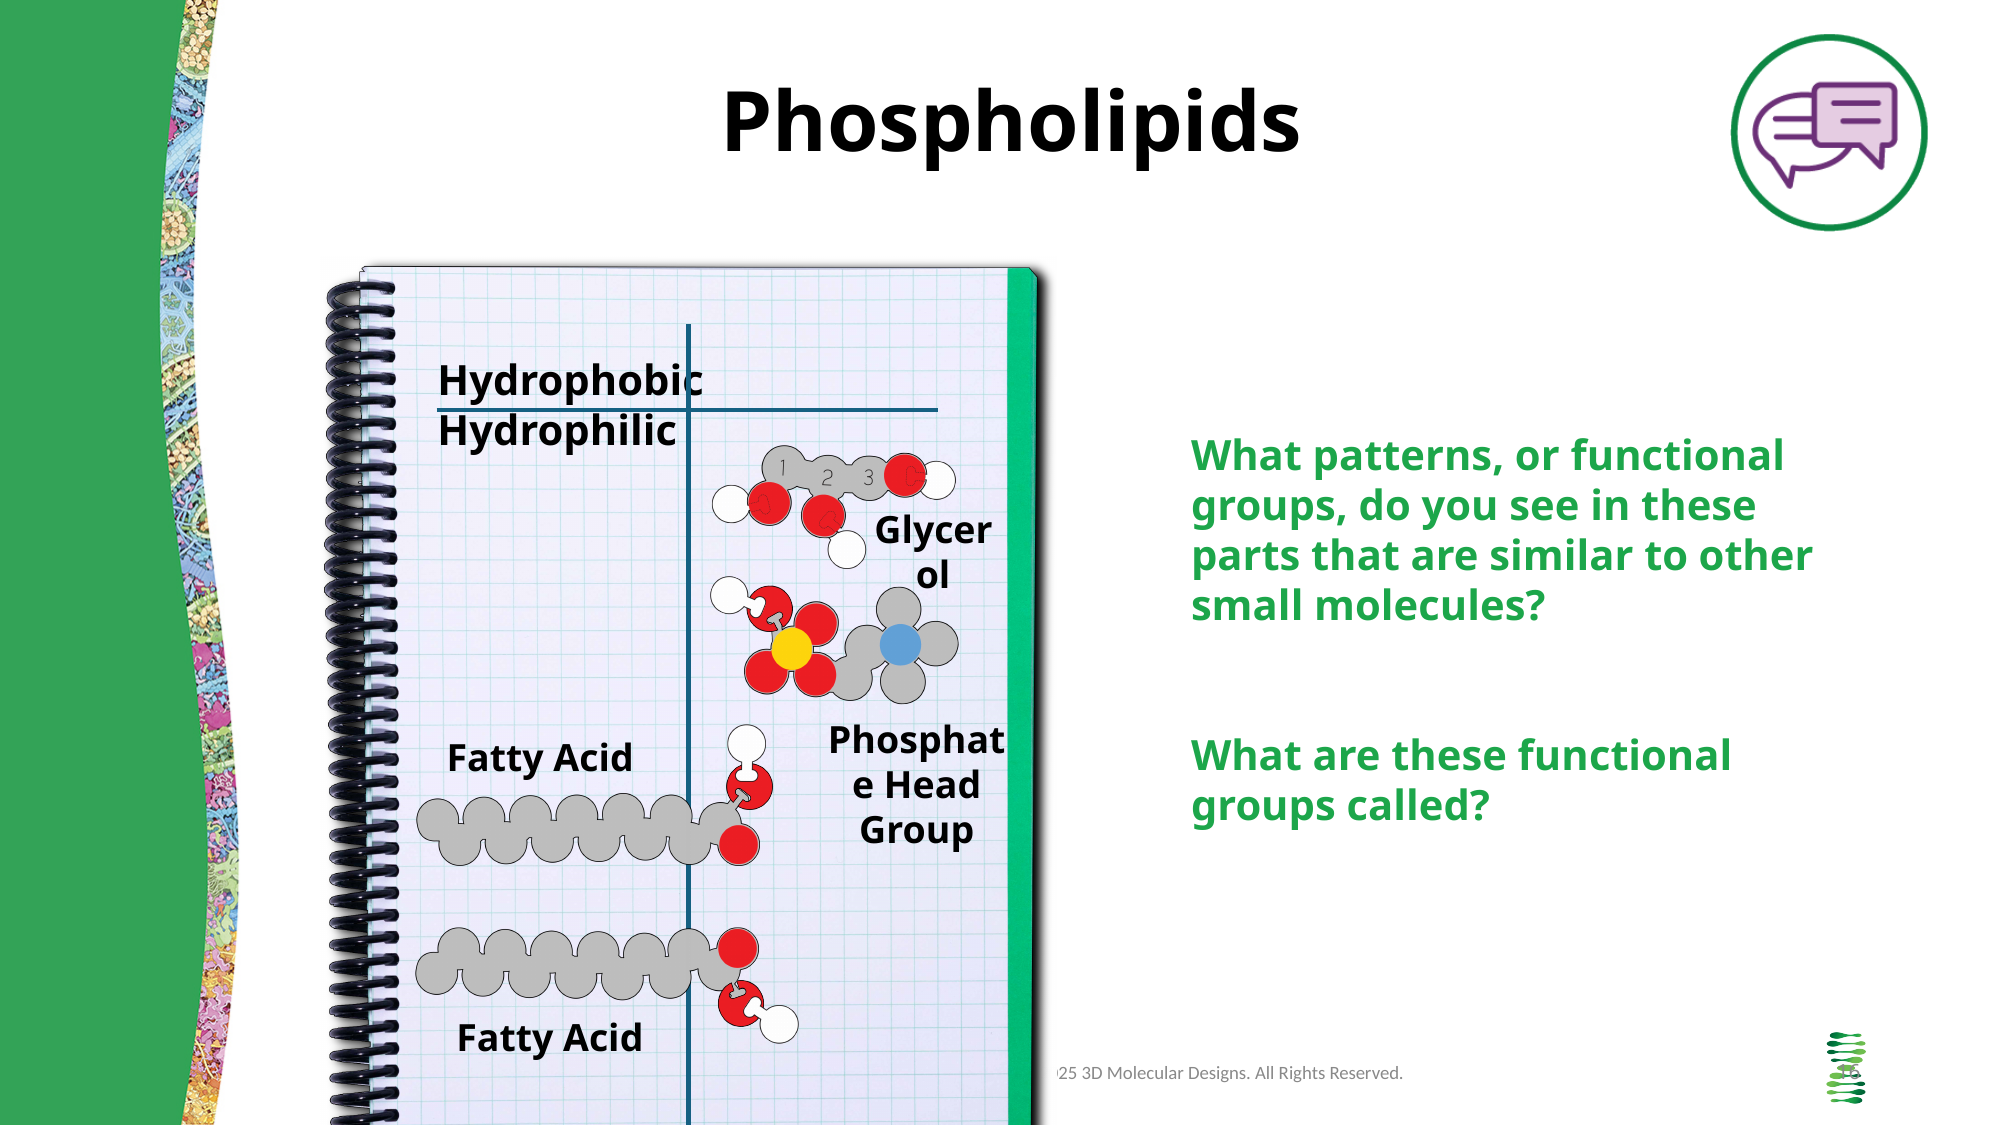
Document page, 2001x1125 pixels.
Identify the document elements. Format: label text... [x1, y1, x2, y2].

text_box Fatty Acid [427, 1006, 674, 1068]
slide_number 16 [1821, 1042, 1929, 1103]
text_box Phospholipids [260, 71, 1763, 197]
text_box Hydrophobic Hydrophilic [422, 346, 686, 412]
text_box What patterns, or functional groups, do you see in these parts that are similar to other small molecules? What are these functional groups called? [1175, 421, 1843, 896]
text_box Fatty Acid [417, 726, 664, 788]
text_box Hydrophobic Hydrophilic [691, 346, 969, 412]
picture [320, 256, 1057, 1125]
text_box Phosphate Head Group [802, 708, 1031, 860]
text_box Glycerol [848, 498, 1018, 560]
